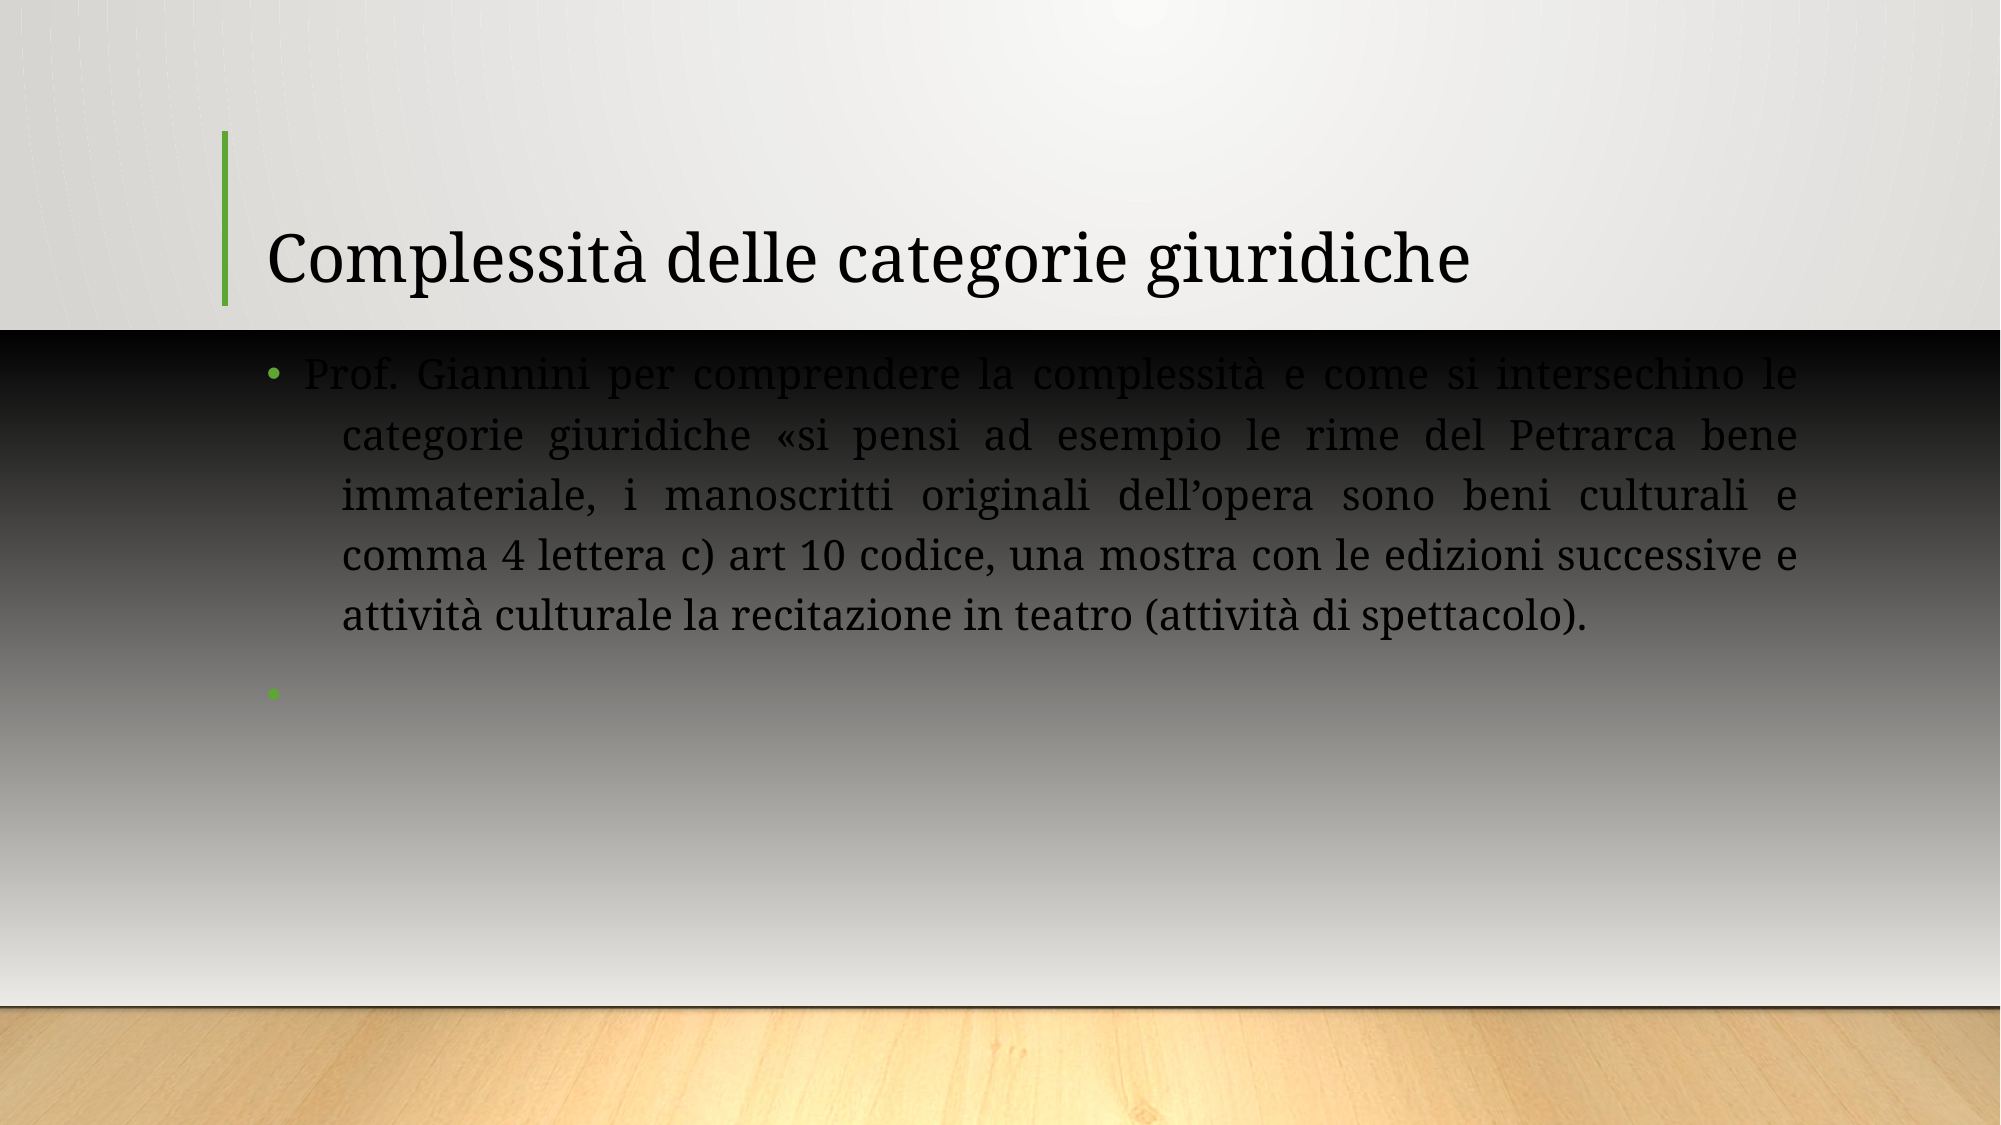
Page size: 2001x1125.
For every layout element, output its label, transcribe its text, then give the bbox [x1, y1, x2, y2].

list Prof. Giannini per comprendere la complessità e come si intersechino le categorie giuridiche «si pensi ad esempio le rime del Petrarca bene immateriale, i manoscritti originali dell’opera sono beni culturali e comma 4 lettera c) art 10 codice, una mostra con le edizioni successive e attività culturale la recitazione in teatro (attività di spettacolo). [251, 330, 1814, 897]
title Complessità delle categorie giuridiche [251, 131, 1814, 305]
